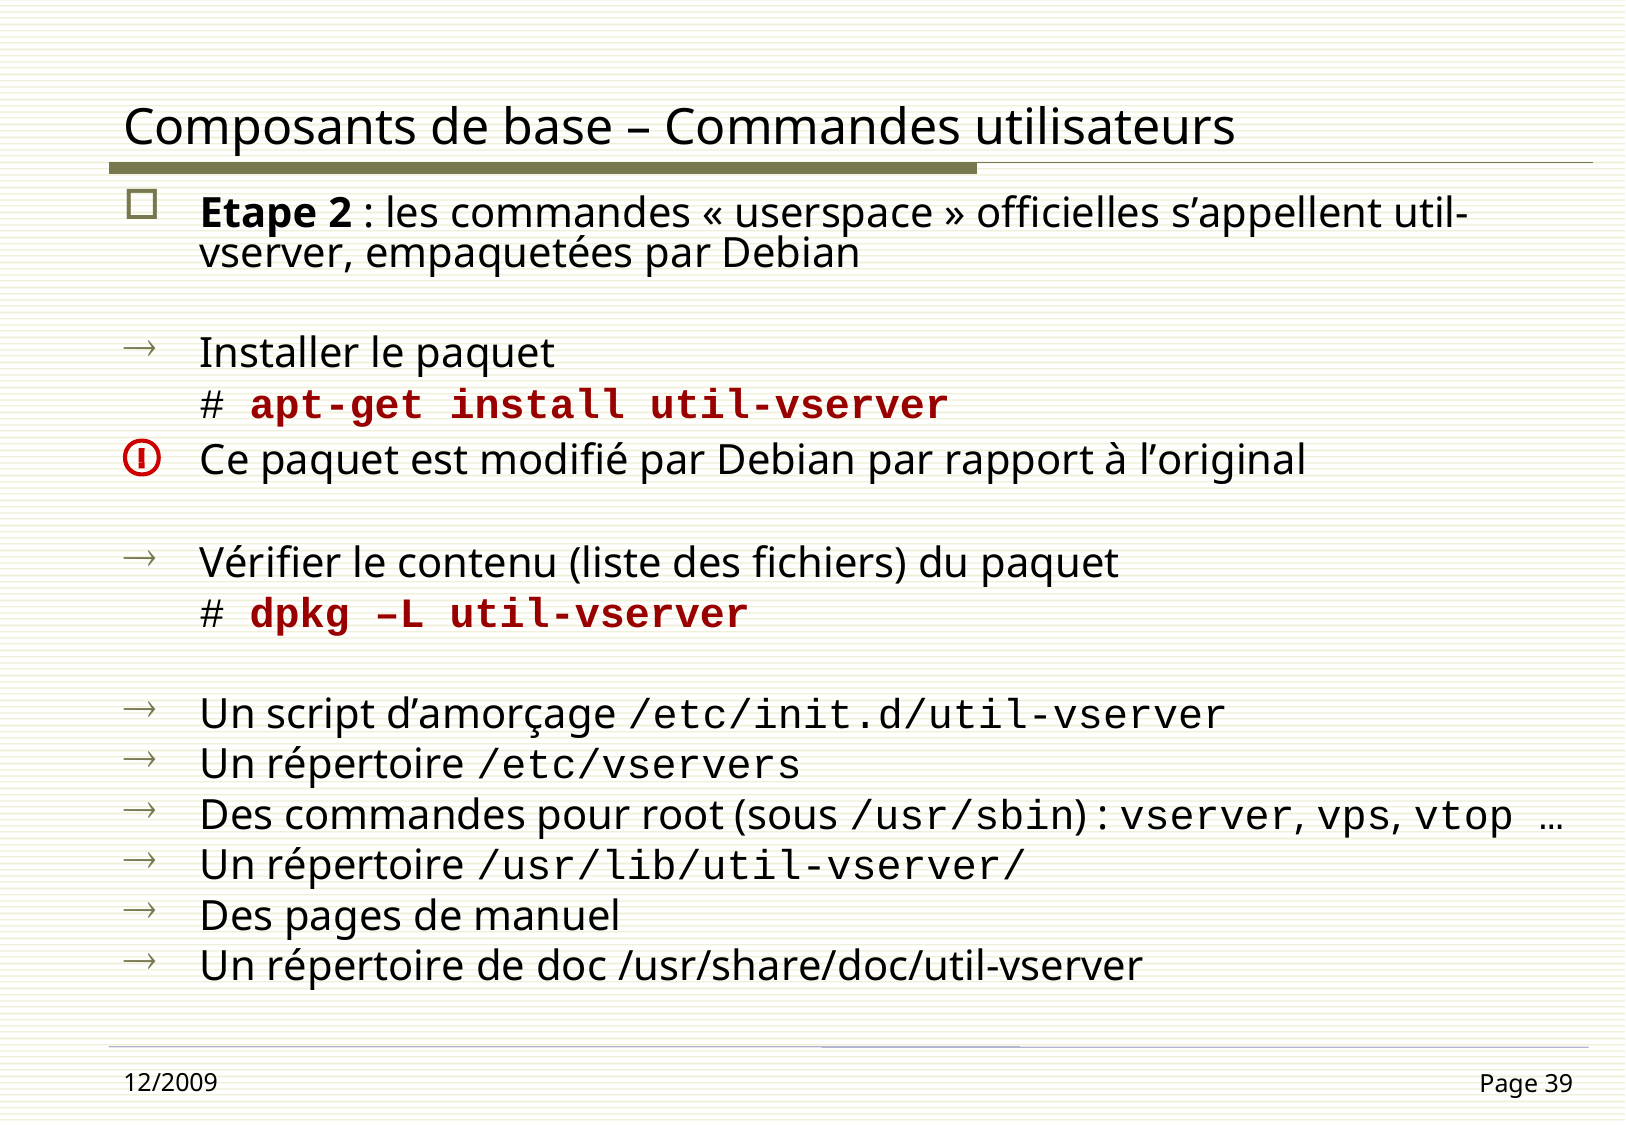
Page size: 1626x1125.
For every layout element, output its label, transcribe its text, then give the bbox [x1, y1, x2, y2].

picture [0, 0, 1626, 1125]
list Etape 2 : les commandes « userspace » officielles s’appellent util-vserver, empaquetées par Debian Installer le paquet # apt-get install util-vserver  Ce paquet est modifié par Debian par rapport à l’original Vérifier le contenu (liste des fichiers) du paquet # dpkg –L util-vserver Un script d’amorçage /etc/init.d/util-vserver Un répertoire /etc/vservers Des commandes pour root (sous /usr/sbin) : vserver, vps, vtop … Un répertoire /usr/lib/util-vserver/ Des pages de manuel Un répertoire de doc /usr/share/doc/util-vserver [108, 187, 1595, 1087]
title Composants de base – Commandes utilisateurs [108, 12, 1596, 163]
